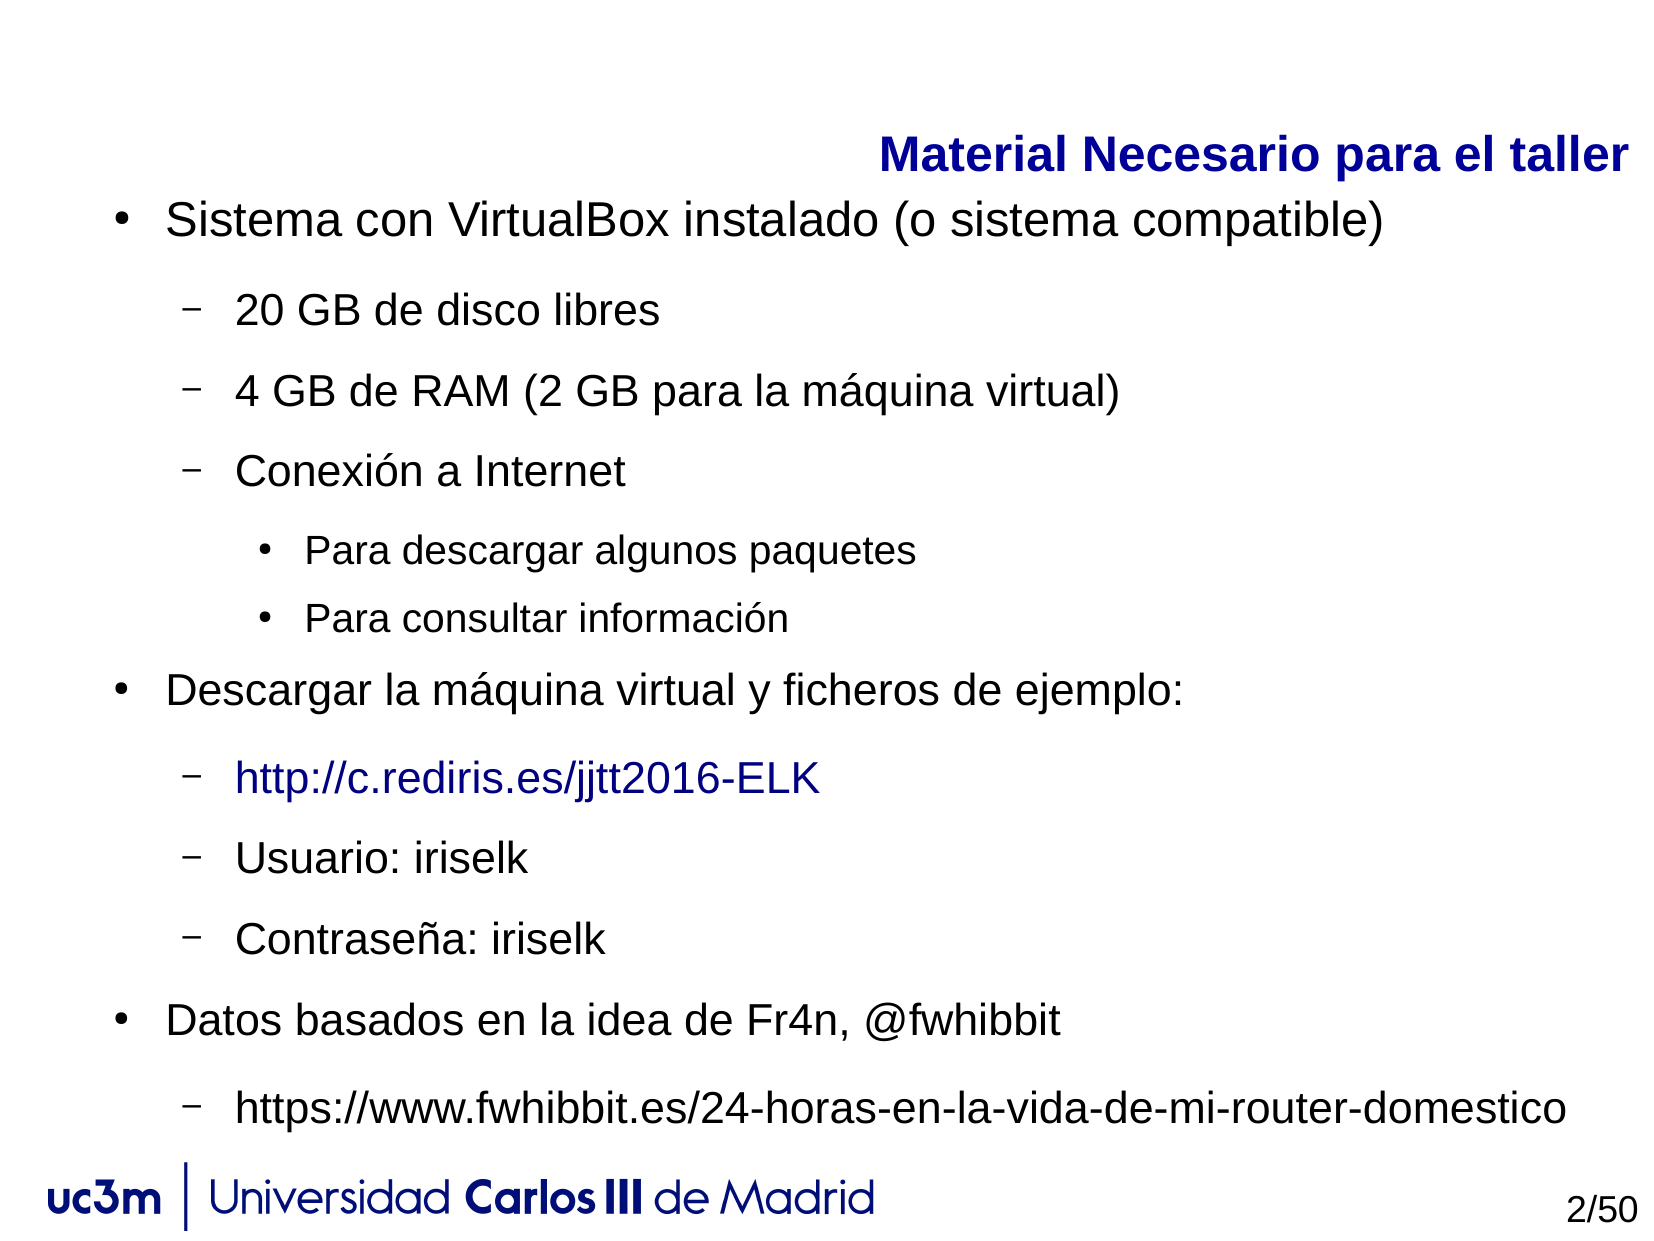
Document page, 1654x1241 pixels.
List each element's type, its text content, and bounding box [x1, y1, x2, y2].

picture [11, 1151, 910, 1241]
title Material Necesario para el taller [366, 0, 1630, 182]
list Sistema con VirtualBox instalado (o sistema compatible) 20 GB de disco libres 4 GB de RAM (2 GB para la máquina virtual) Conexión a Internet Para descargar algunos paquetes Para consultar información Descargar la máquina virtual y ficheros de ejemplo: http://c.rediris.es/jjtt2016-ELK Usuario: iriselk Contraseña: iriselk Datos basados en la idea de Fr4n, @fwhibbit https://www.fwhibbit.es/24-horas-en-la-vida-de-mi-router-domestico [95, 192, 1584, 1147]
